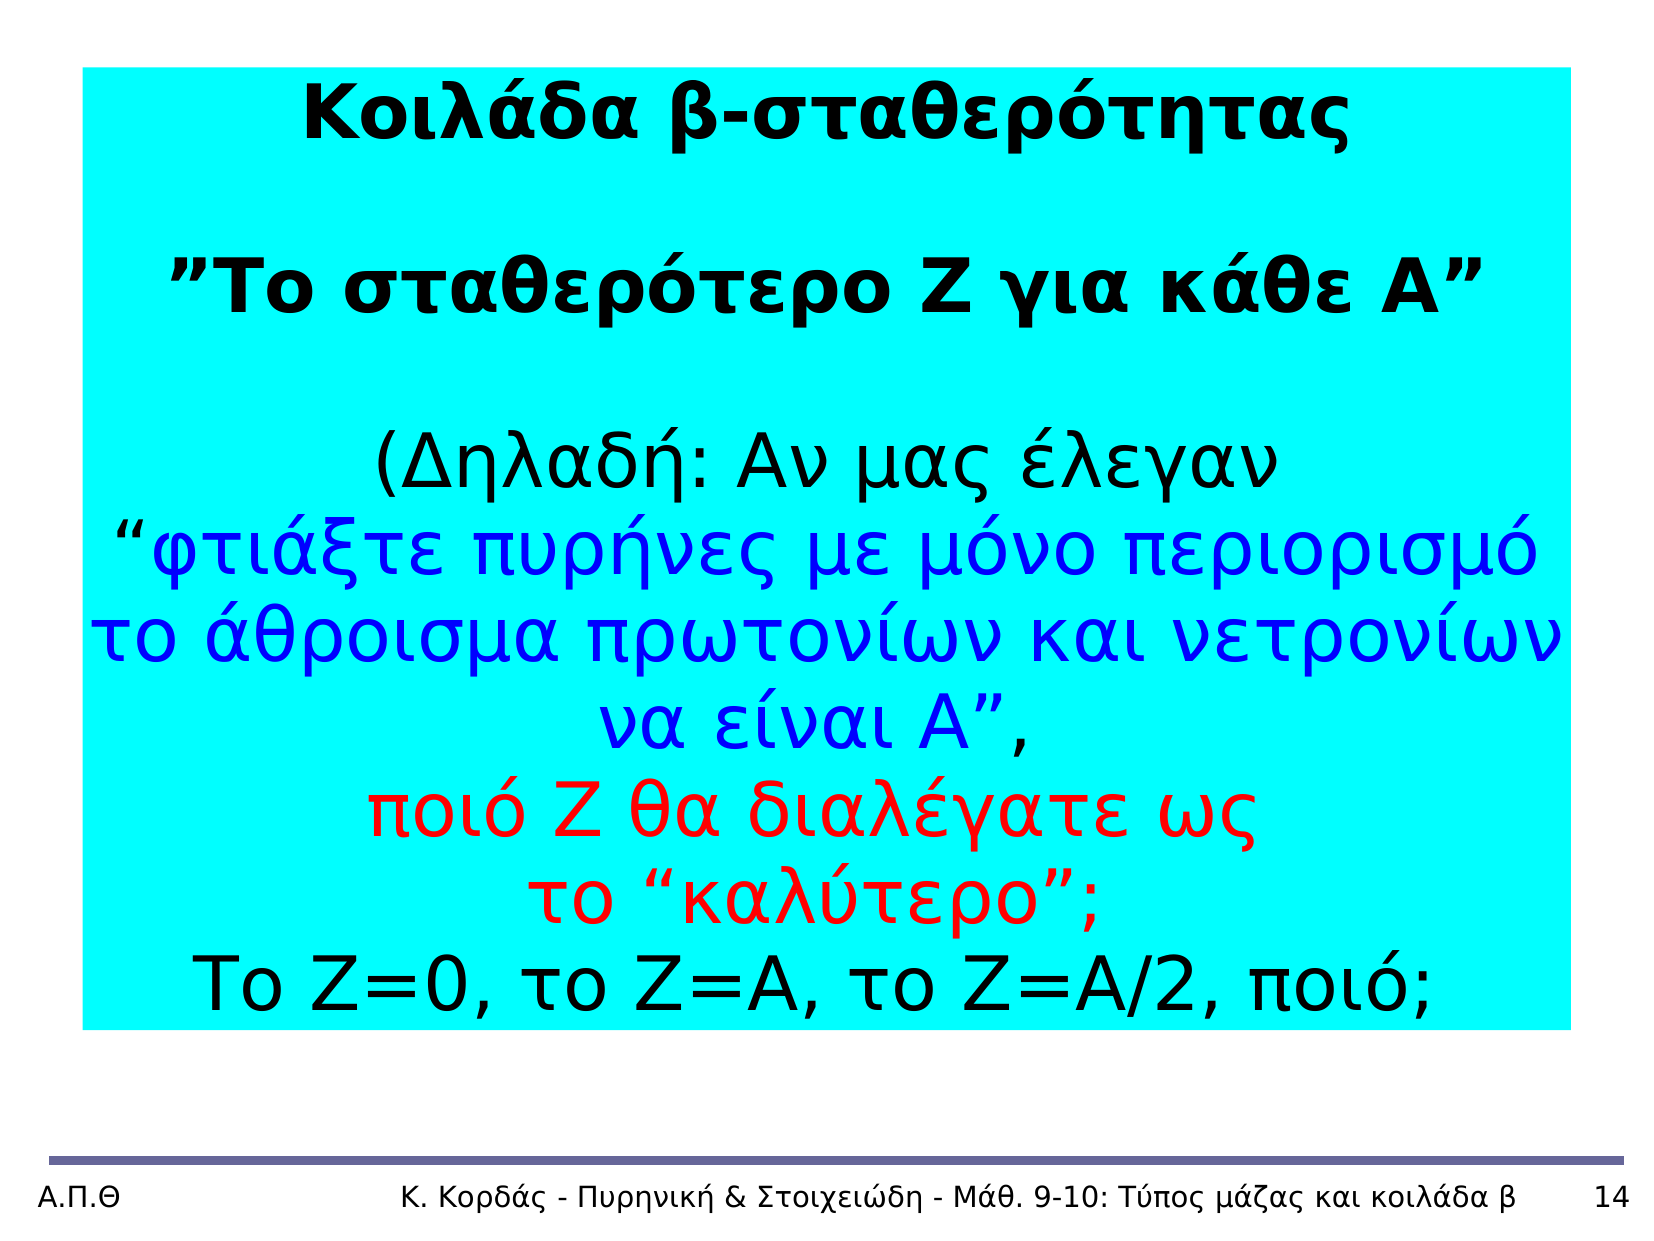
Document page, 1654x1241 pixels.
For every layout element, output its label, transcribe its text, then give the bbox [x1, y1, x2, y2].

title Κοιλάδα β-σταθερότητας ”Το σταθερότερο Ζ για κάθε Α” (Δηλαδή: Αν μας έλεγαν “φτιάξτε πυρήνες με μόνο περιορισμό το άθροισμα πρωτονίων και νετρονίων να είναι Α”, ποιό Ζ θα διαλέγατε ως το “καλύτερο”; Το Ζ=0, το Ζ=Α, το Ζ=Α/2, ποιό; [82, 67, 1571, 1031]
